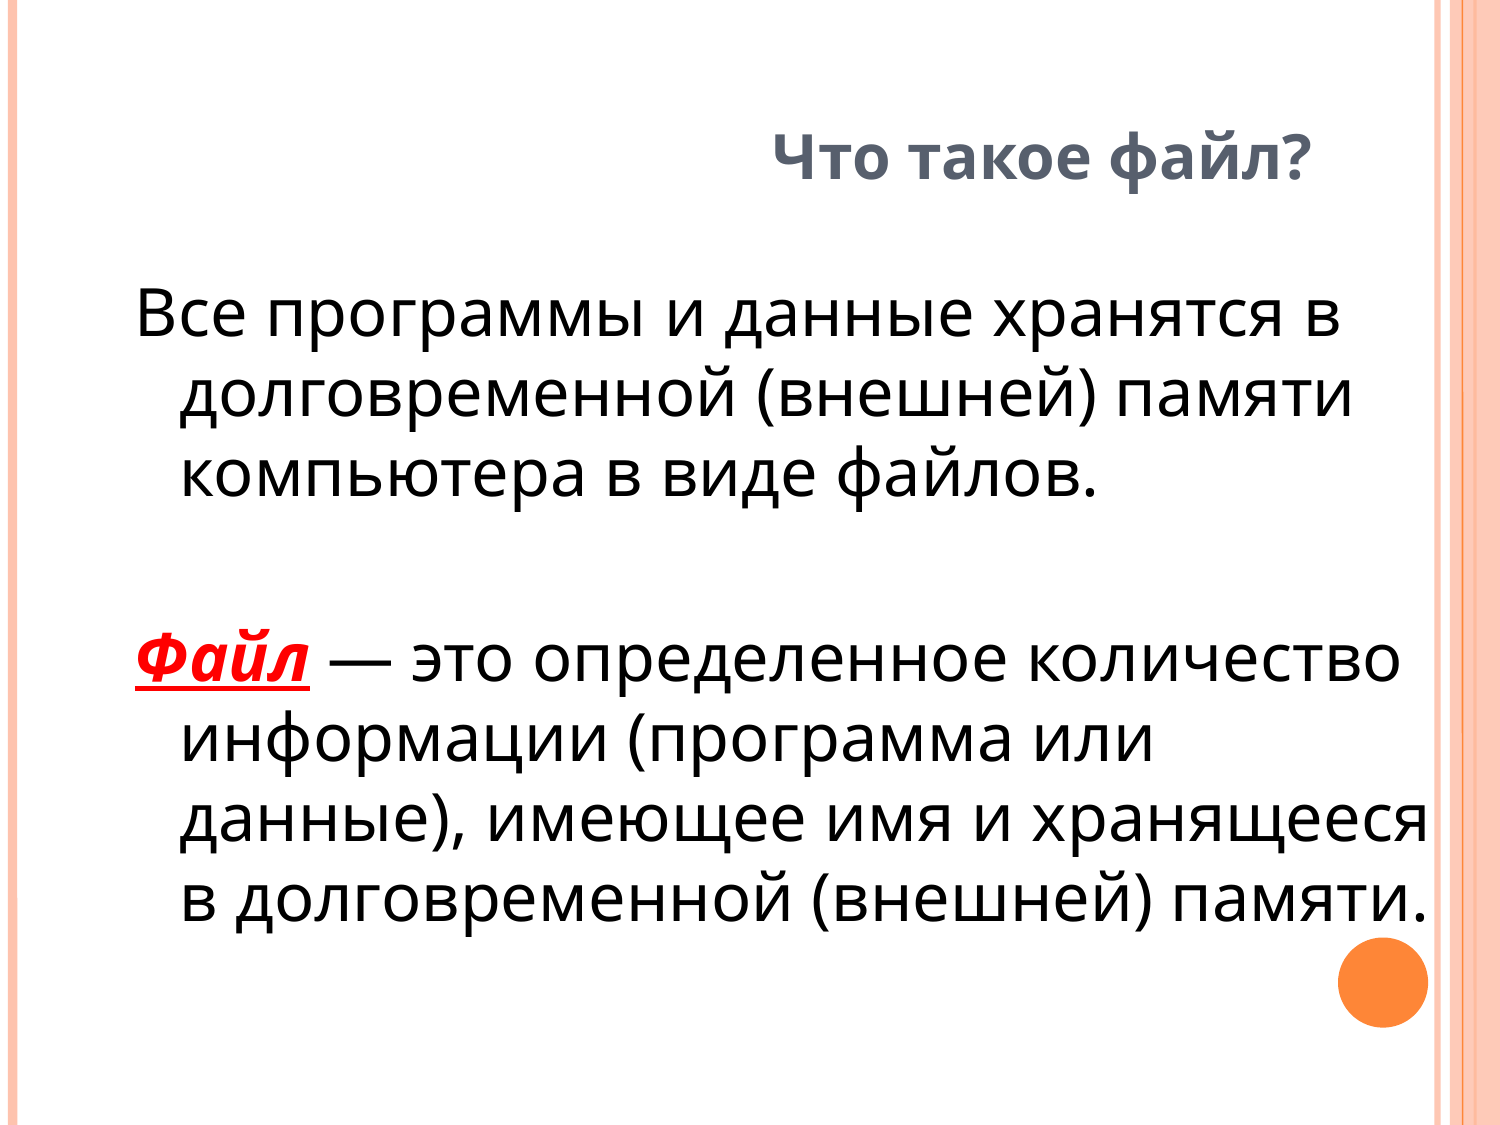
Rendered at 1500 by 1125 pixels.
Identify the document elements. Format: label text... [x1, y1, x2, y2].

list Все программы и данные хранятся в долговременной (внешней) памяти компьютера в виде файлов. Файл — это определенное количество информации (программа или данные), имеющее имя и хранящееся в долговременной (внешней) памяти. [75, 262, 1459, 1062]
title Что такое файл? [585, 0, 1500, 200]
